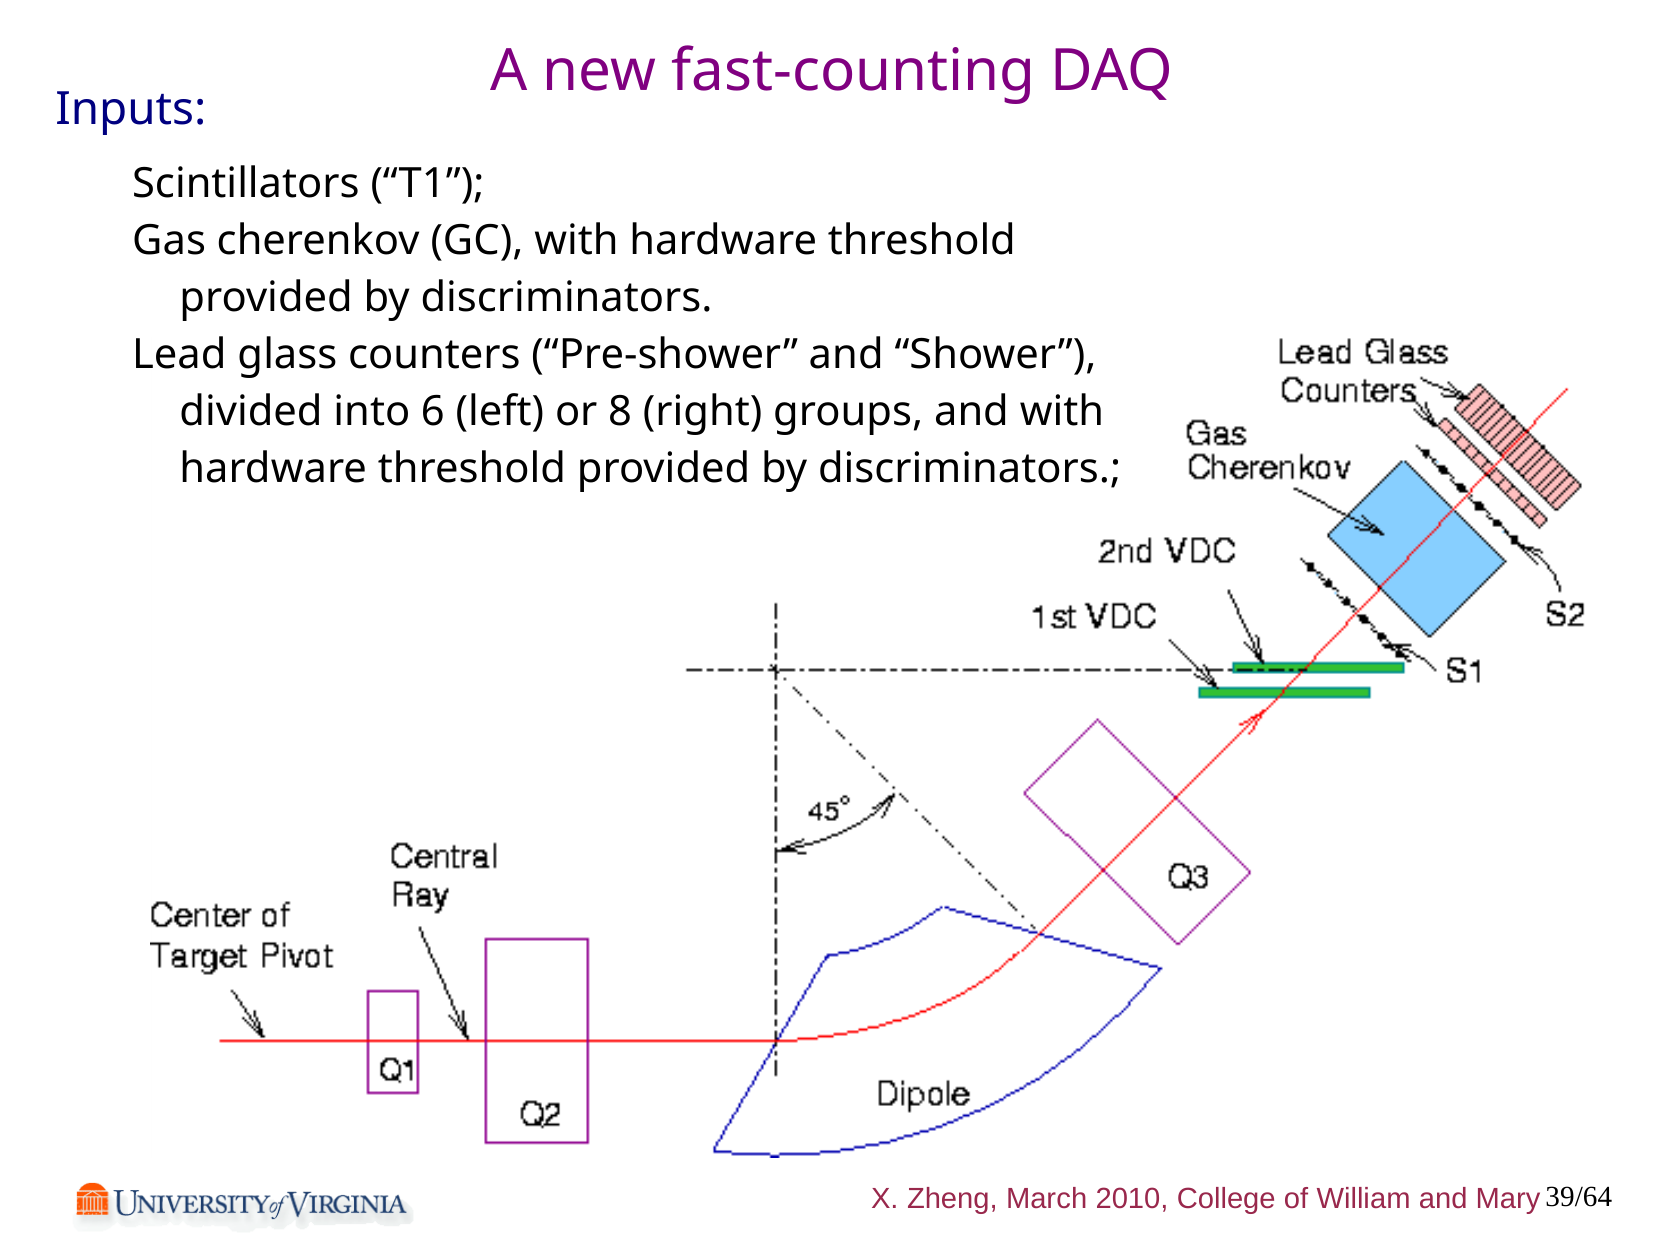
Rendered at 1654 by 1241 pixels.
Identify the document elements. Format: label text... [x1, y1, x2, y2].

list Inputs: Scintillators (“T1”); Gas cherenkov (GC), with hardware threshold provided by discriminators. Lead glass counters (“Pre-shower” and “Shower”), divided into 6 (left) or 8 (right) groups, and with hardware threshold provided by discriminators.; [37, 75, 1201, 529]
picture [53, 1165, 427, 1241]
picture [150, 337, 1591, 1158]
title A new fast-counting DAQ [126, 24, 1538, 111]
